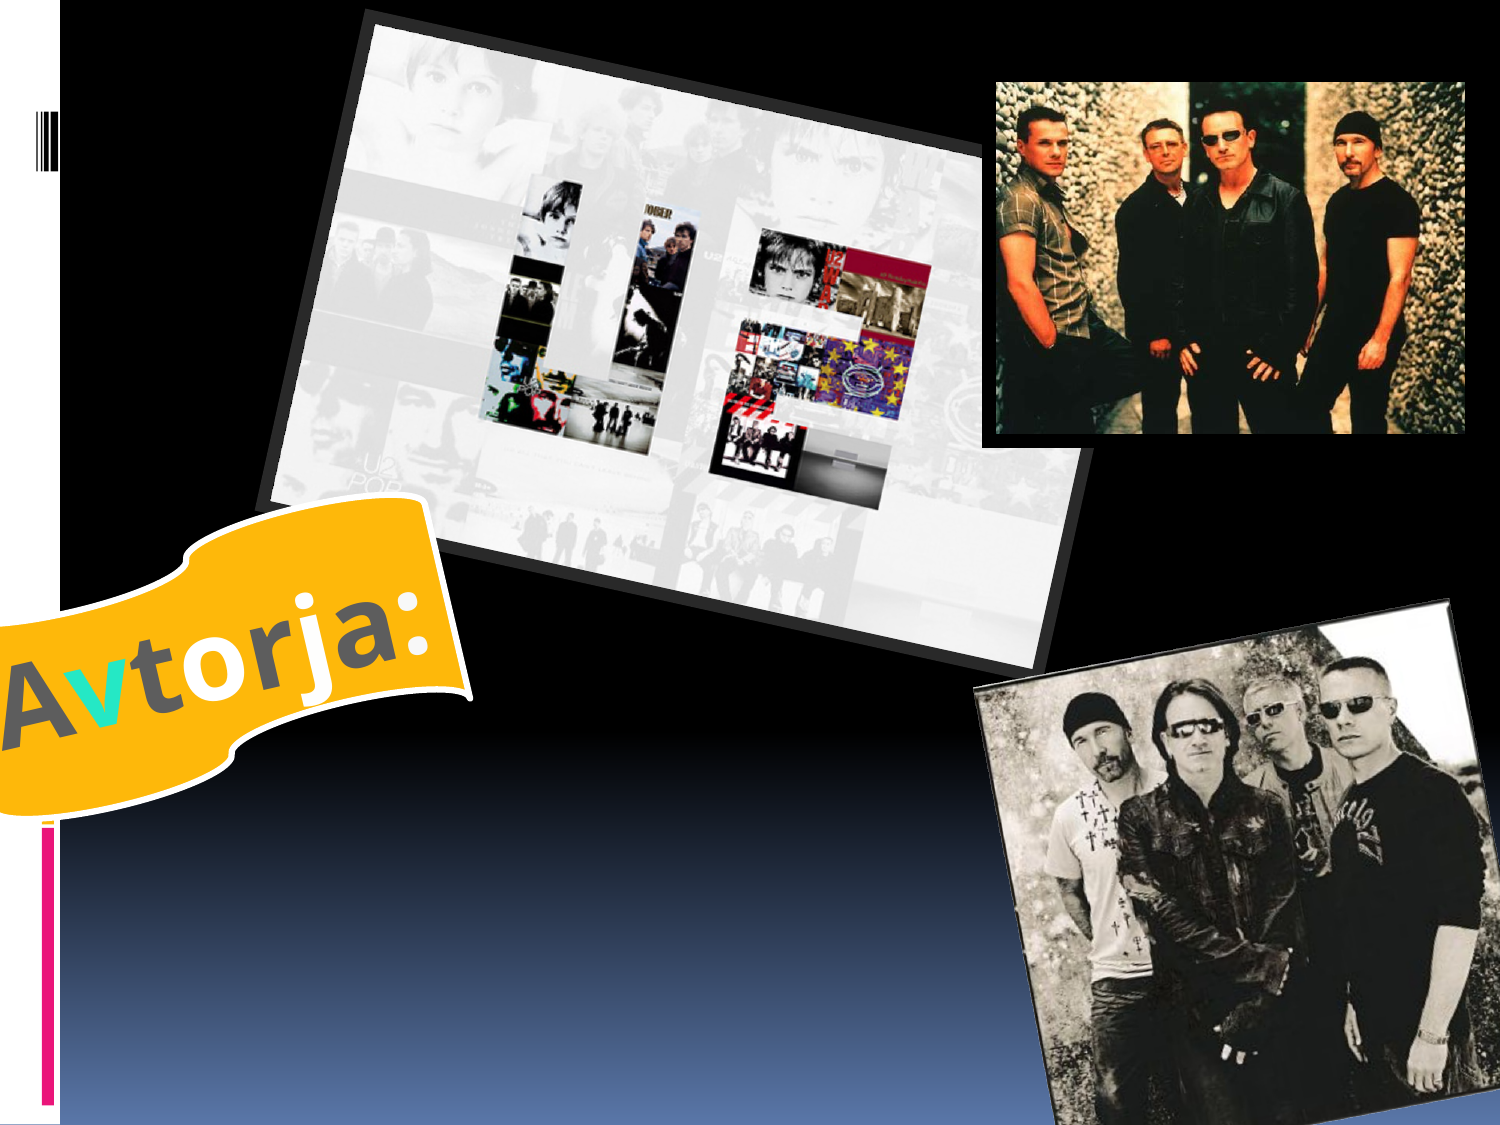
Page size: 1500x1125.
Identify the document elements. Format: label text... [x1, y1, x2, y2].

text_box Avtorja: [0, 494, 471, 819]
picture [972, 597, 1500, 1125]
picture [269, 23, 1082, 670]
picture [996, 82, 1465, 434]
